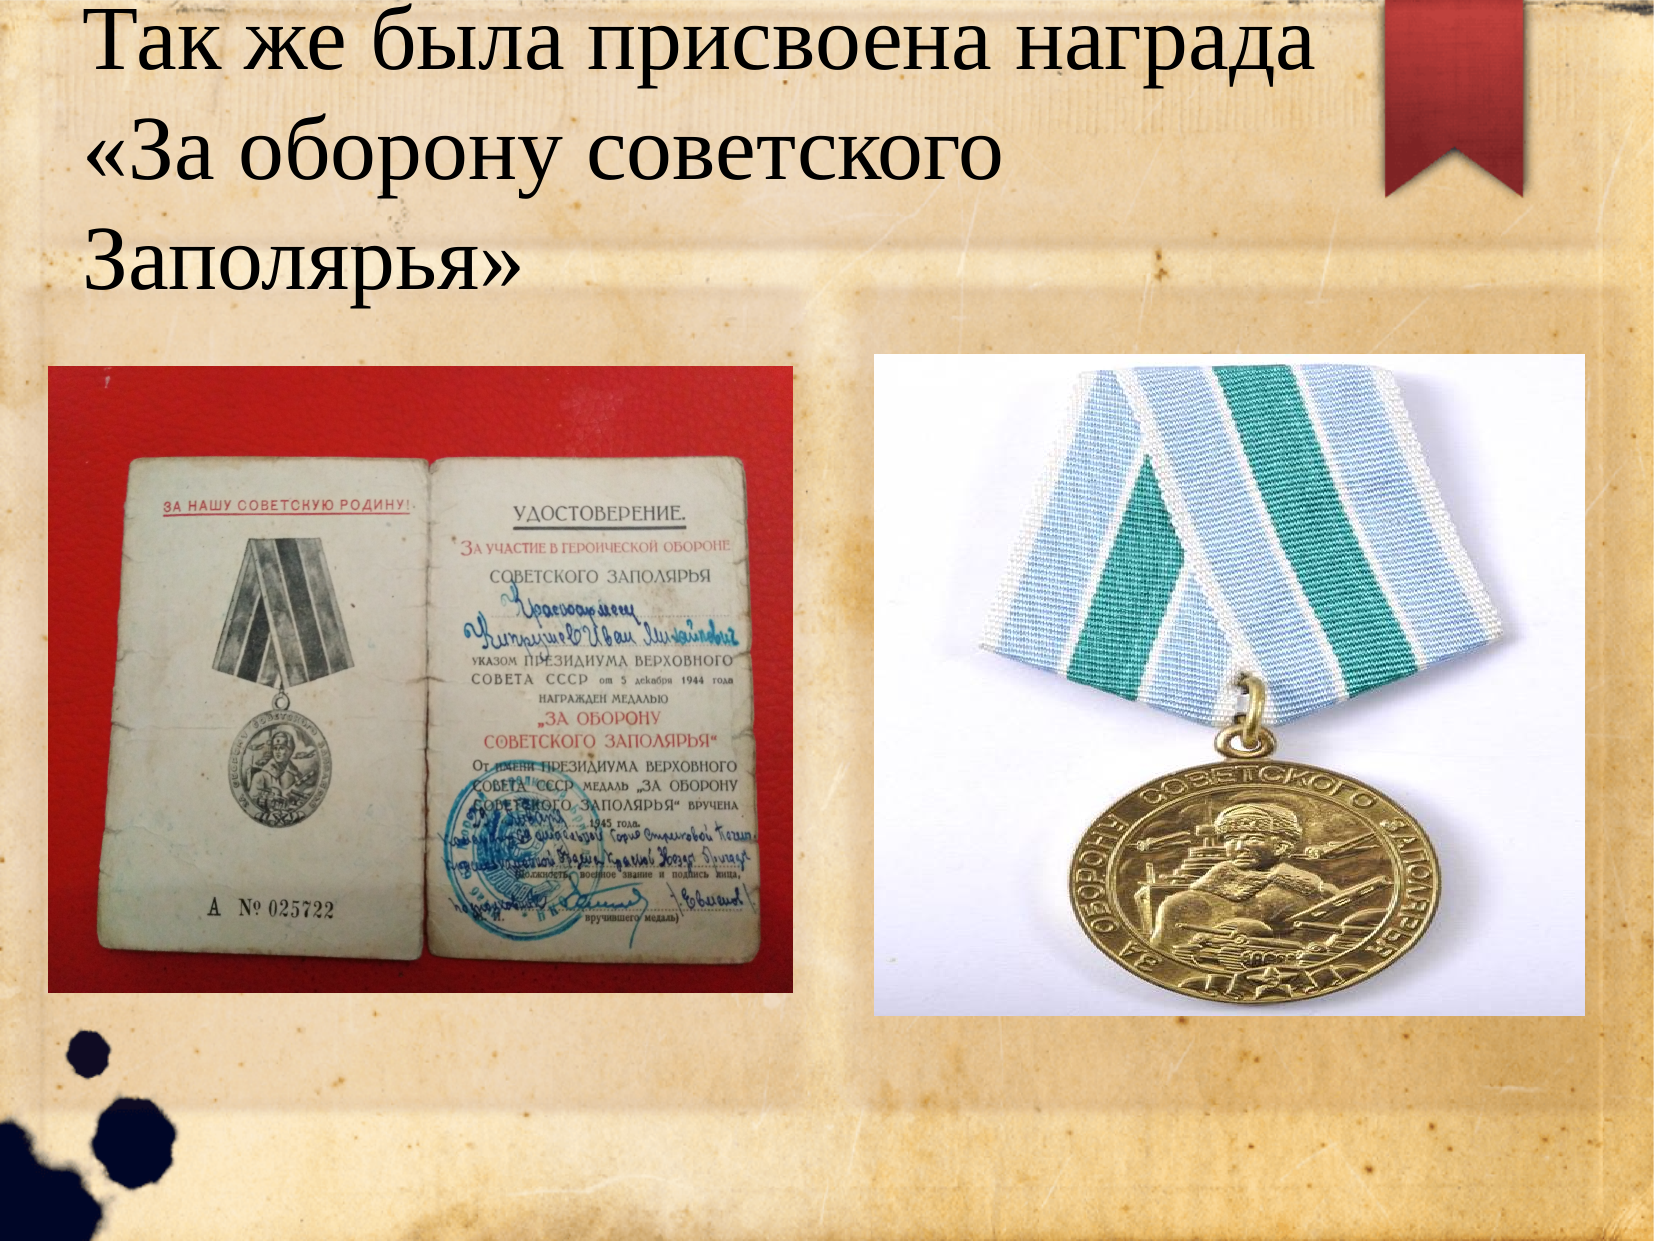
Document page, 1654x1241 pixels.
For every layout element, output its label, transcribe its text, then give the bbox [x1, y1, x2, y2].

picture [874, 354, 1585, 1016]
picture [48, 366, 793, 993]
title Так же была присвоена награда «За оборону советского Заполярья» [82, 0, 1347, 296]
